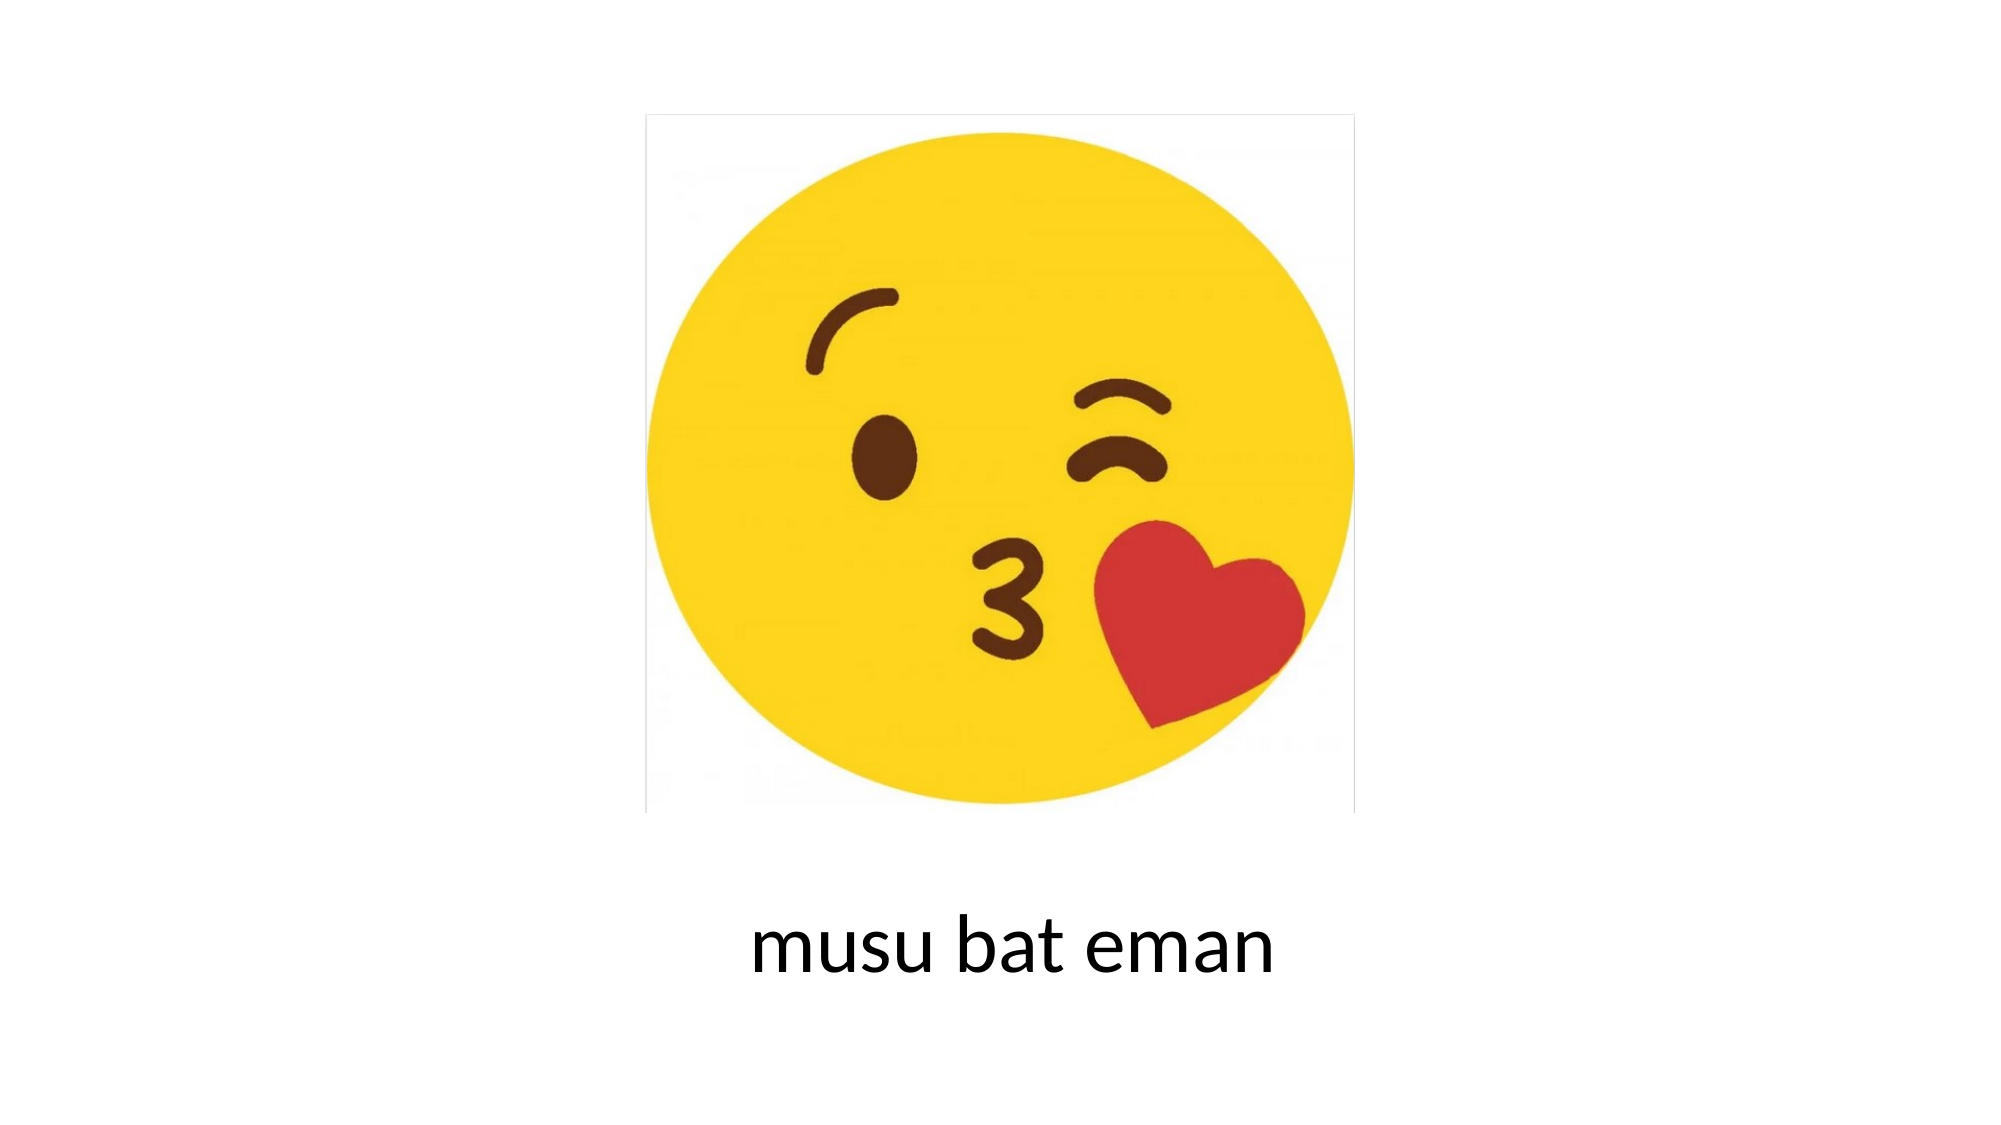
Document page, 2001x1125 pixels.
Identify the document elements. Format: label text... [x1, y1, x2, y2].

text_box musu bat eman [735, 881, 1329, 997]
picture [645, 114, 1355, 813]
